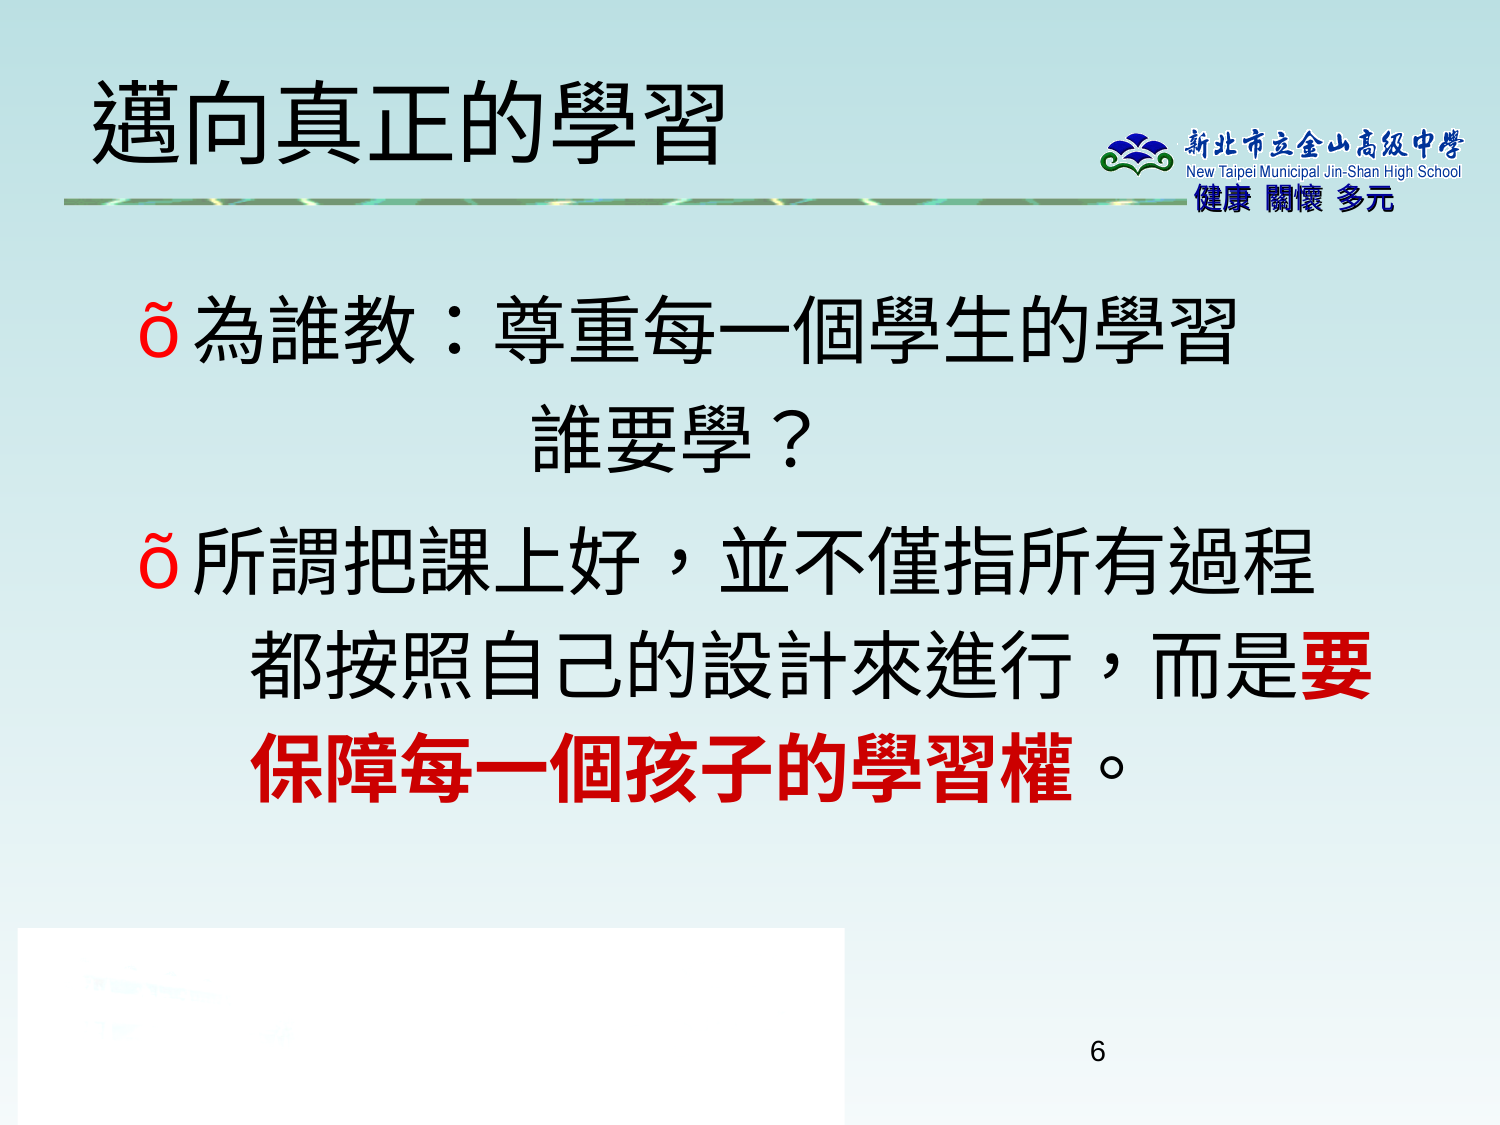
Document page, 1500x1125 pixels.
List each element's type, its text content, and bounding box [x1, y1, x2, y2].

title 邁向真正的學習 [75, 45, 1426, 197]
text_box [1074, 1024, 1426, 1103]
list 為誰教：尊重每一個學生的學習 誰要學？ 所謂把課上好，並不僅指所有過程都按照自己的設計來進行，而是要保障每一個孩子的學習權。 [121, 276, 1392, 922]
